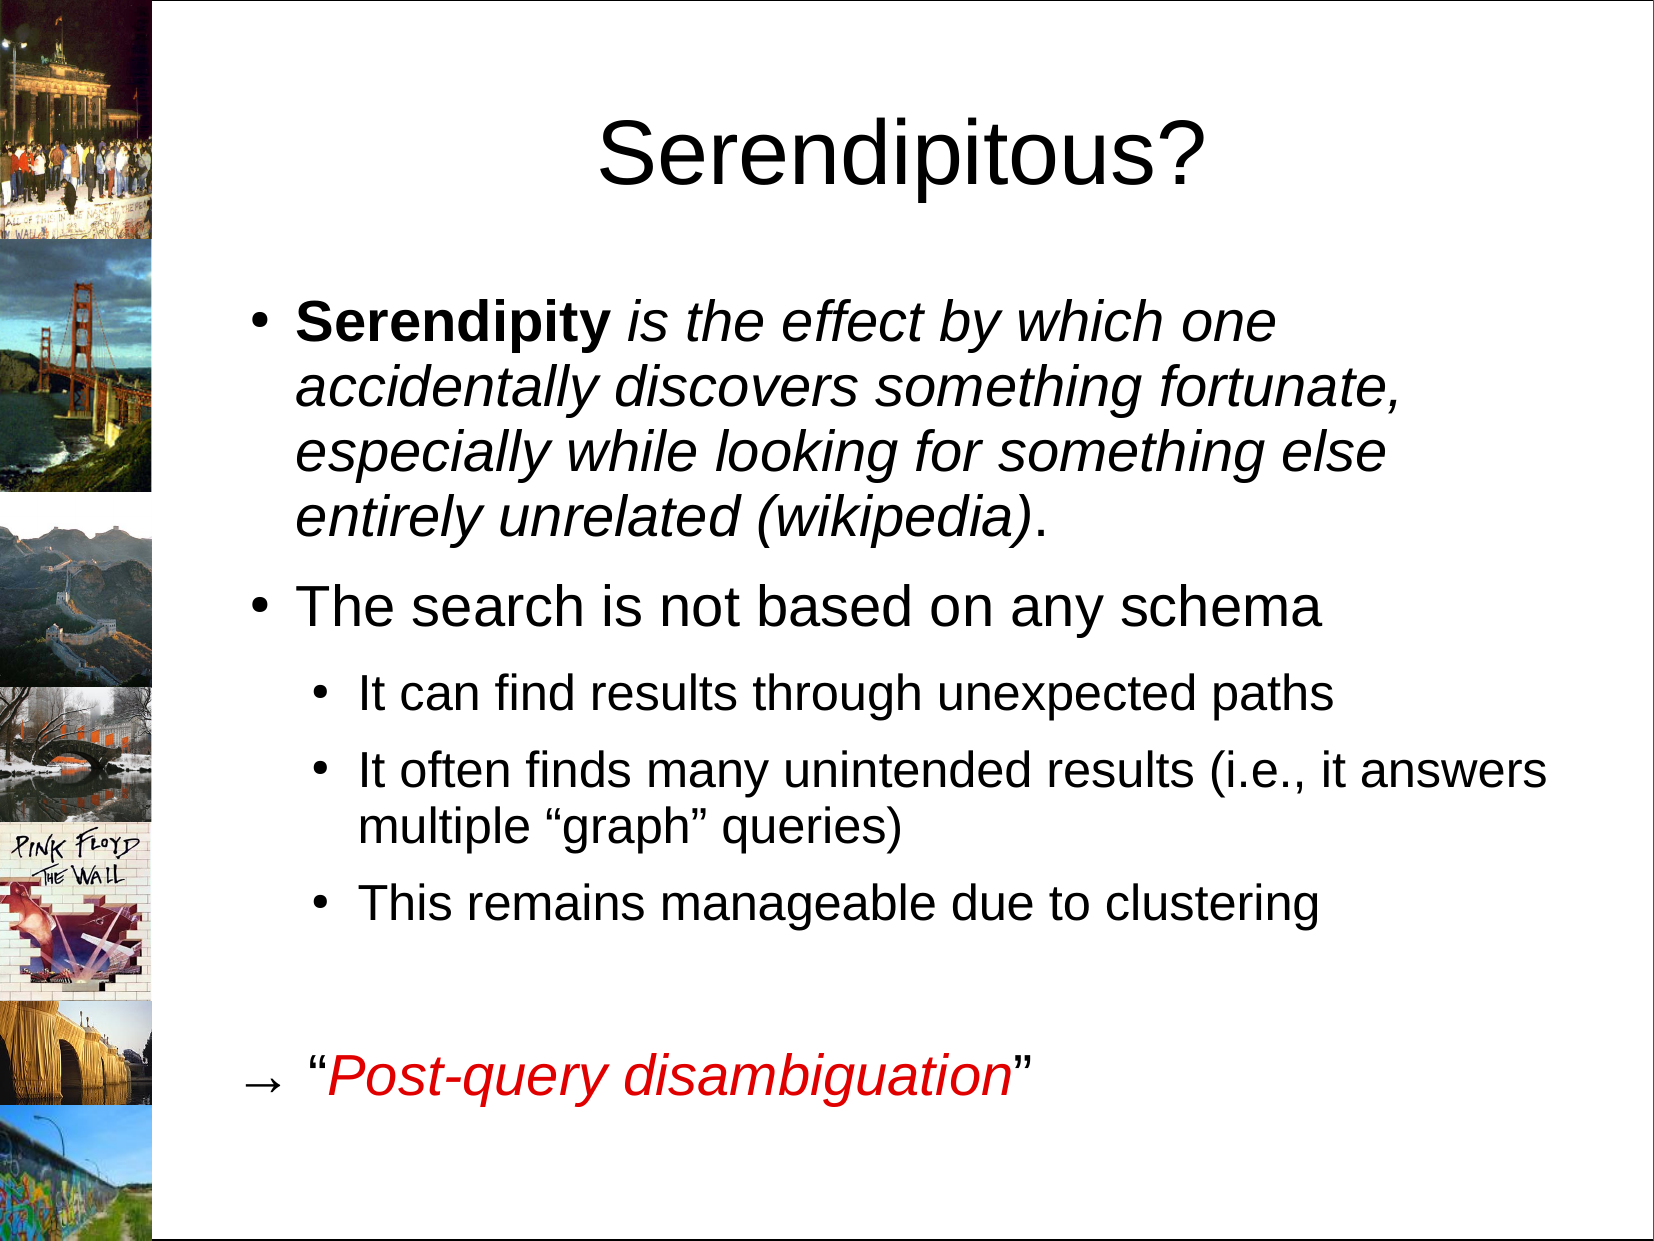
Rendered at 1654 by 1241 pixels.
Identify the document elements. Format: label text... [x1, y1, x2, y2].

picture [0, 0, 152, 1241]
title Serendipitous? [234, 23, 1571, 283]
list Serendipity is the effect by which one accidentally discovers something fortunate, especially while looking for something else entirely unrelated (wikipedia). The search is not based on any schema It can find results through unexpected paths It often finds many unintended results (i.e., it answers multiple “graph” queries) This remains manageable due to clustering → “Post-query disambiguation” [234, 289, 1571, 1108]
